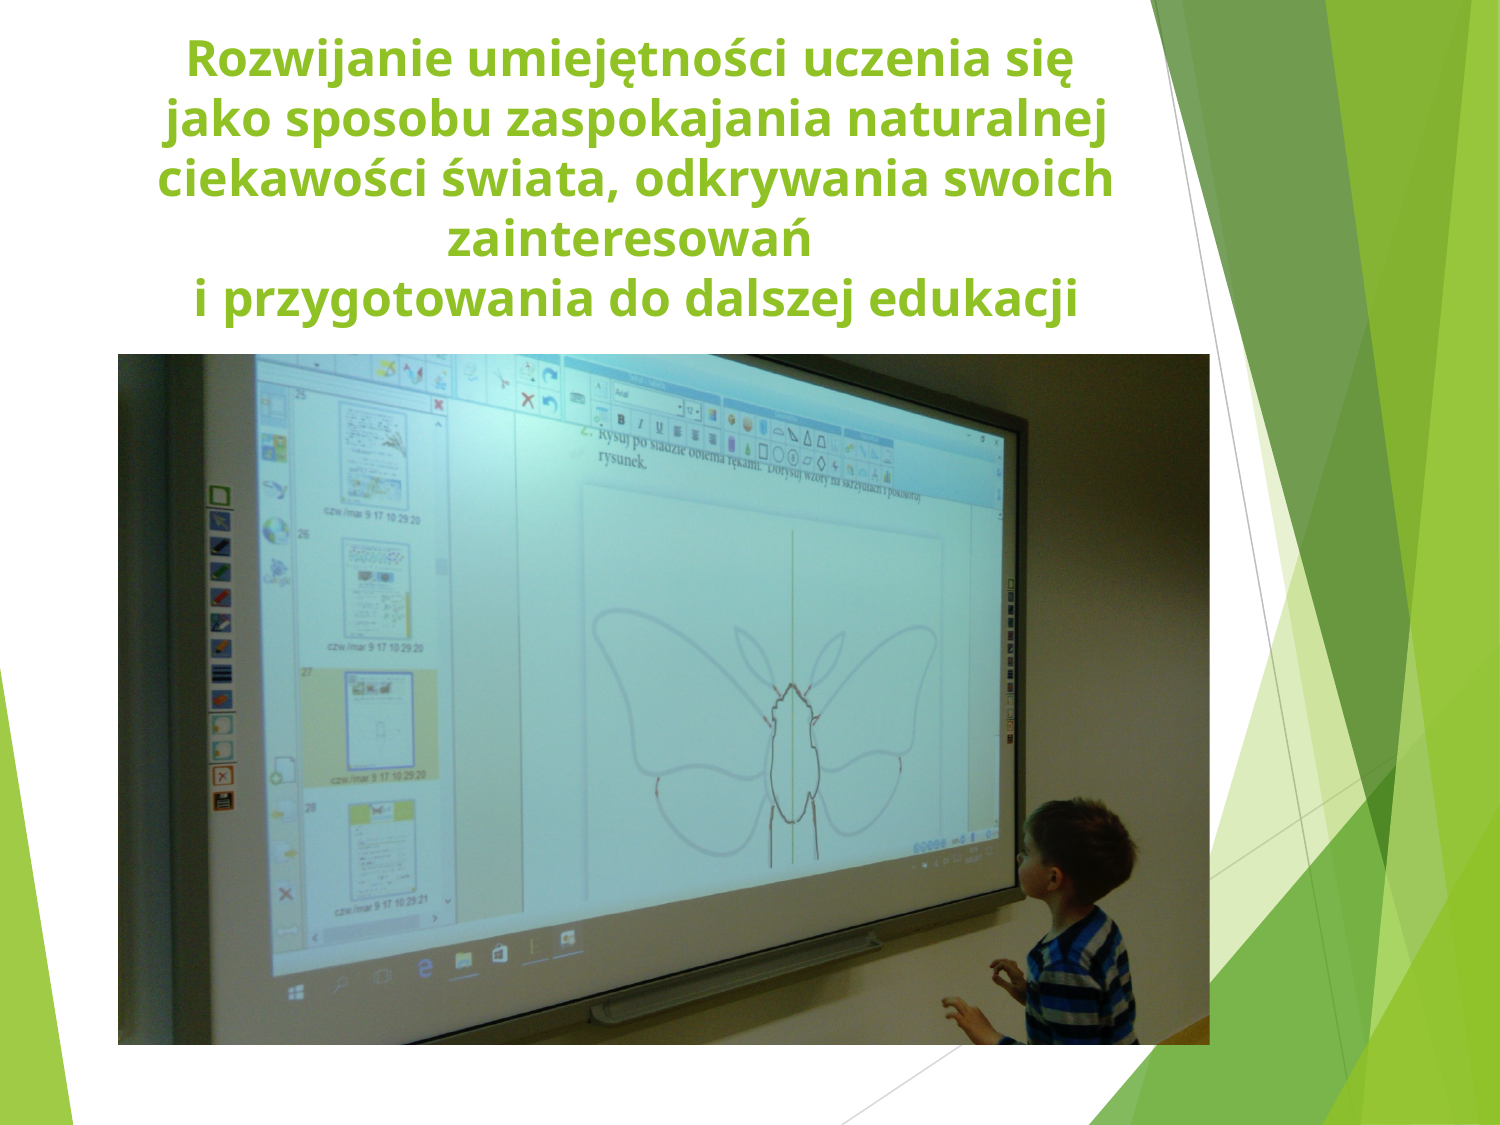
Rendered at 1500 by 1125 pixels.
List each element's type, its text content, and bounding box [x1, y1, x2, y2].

picture [118, 354, 1210, 1046]
title Rozwijanie umiejętności uczenia się jako sposobu zaspokajania naturalnej ciekawości świata, odkrywania swoich zainteresowań i przygotowania do dalszej edukacji [75, 19, 1199, 253]
